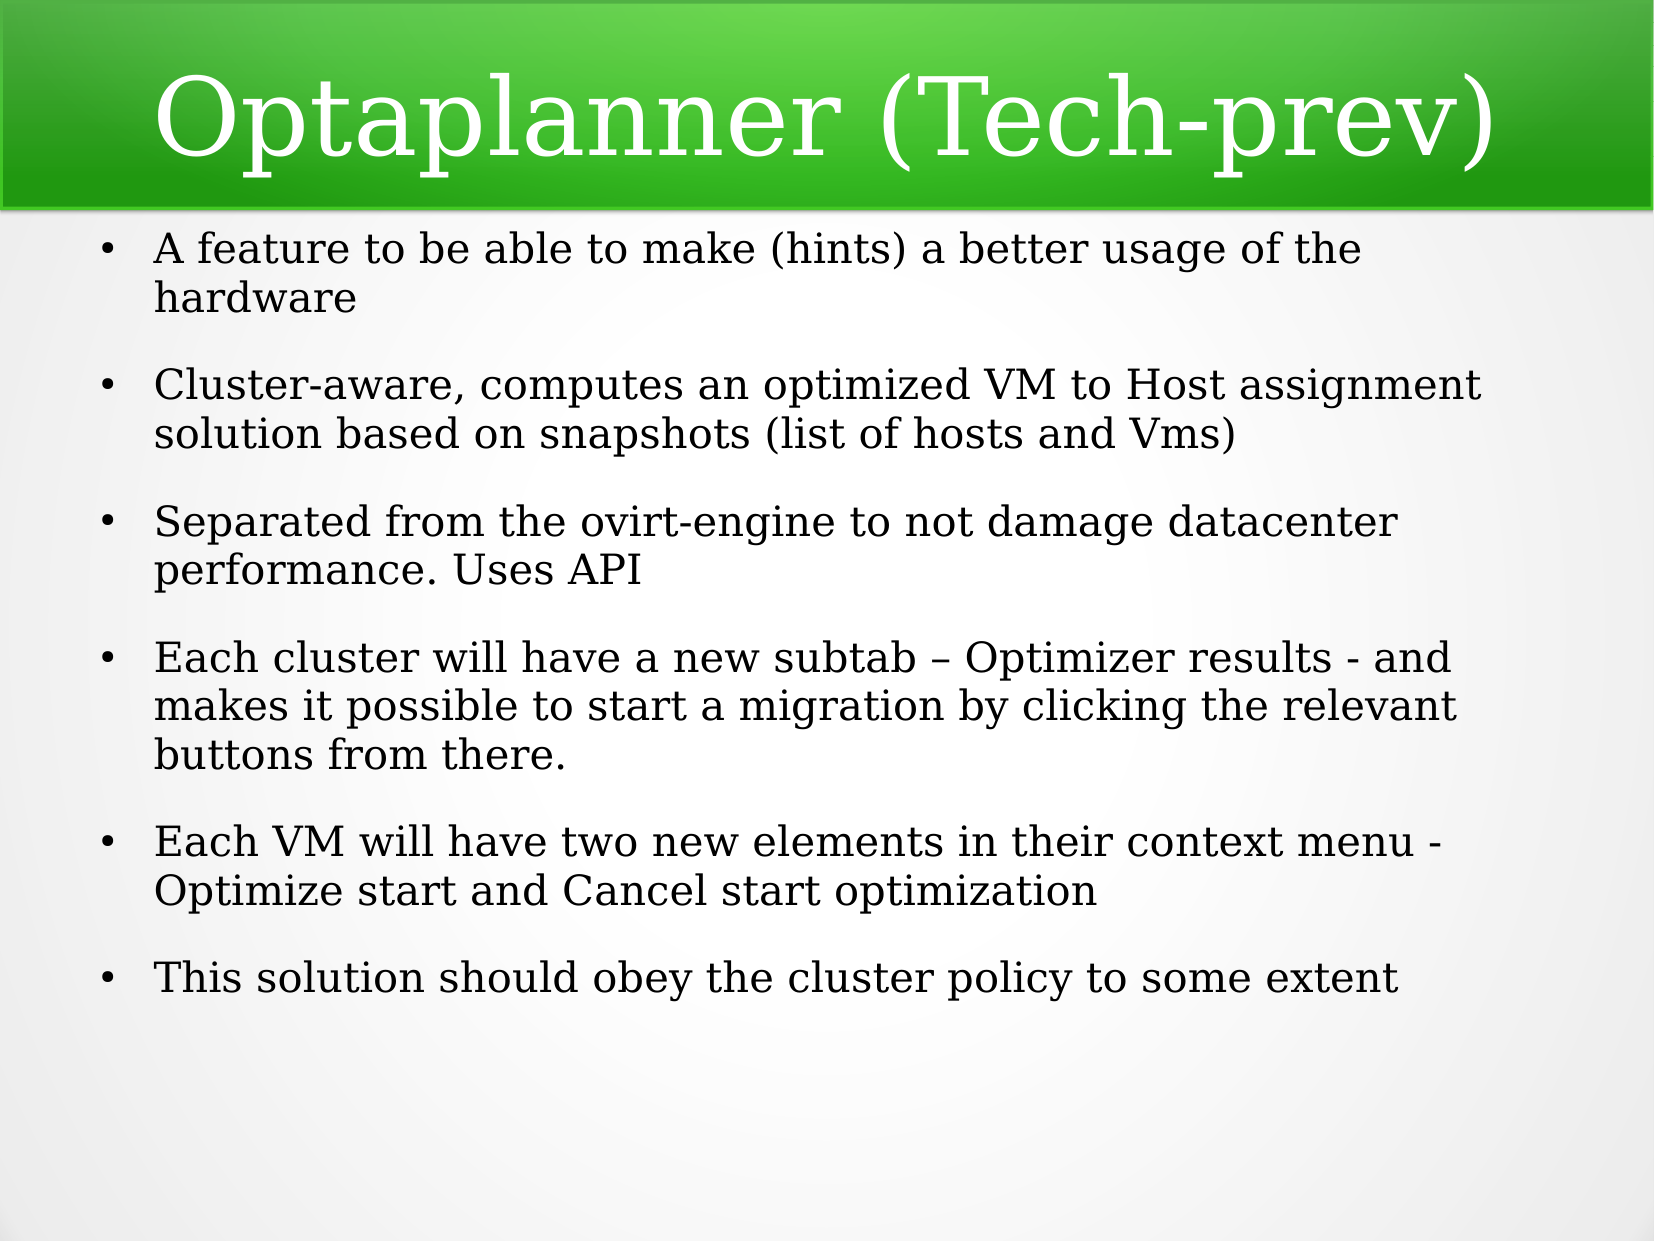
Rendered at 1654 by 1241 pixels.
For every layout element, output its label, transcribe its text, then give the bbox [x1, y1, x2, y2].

title Optaplanner (Tech-prev) [82, 47, 1571, 189]
list A feature to be able to make (hints) a better usage of the hardware Cluster-aware, computes an optimized VM to Host assignment solution based on snapshots (list of hosts and Vms) Separated from the ovirt-engine to not damage datacenter performance. Uses API Each cluster will have a new subtab – Optimizer results - and makes it possible to start a migration by clicking the relevant buttons from there. Each VM will have two new elements in their context menu - Optimize start and Cancel start optimization This solution should obey the cluster policy to some extent [82, 225, 1571, 1216]
